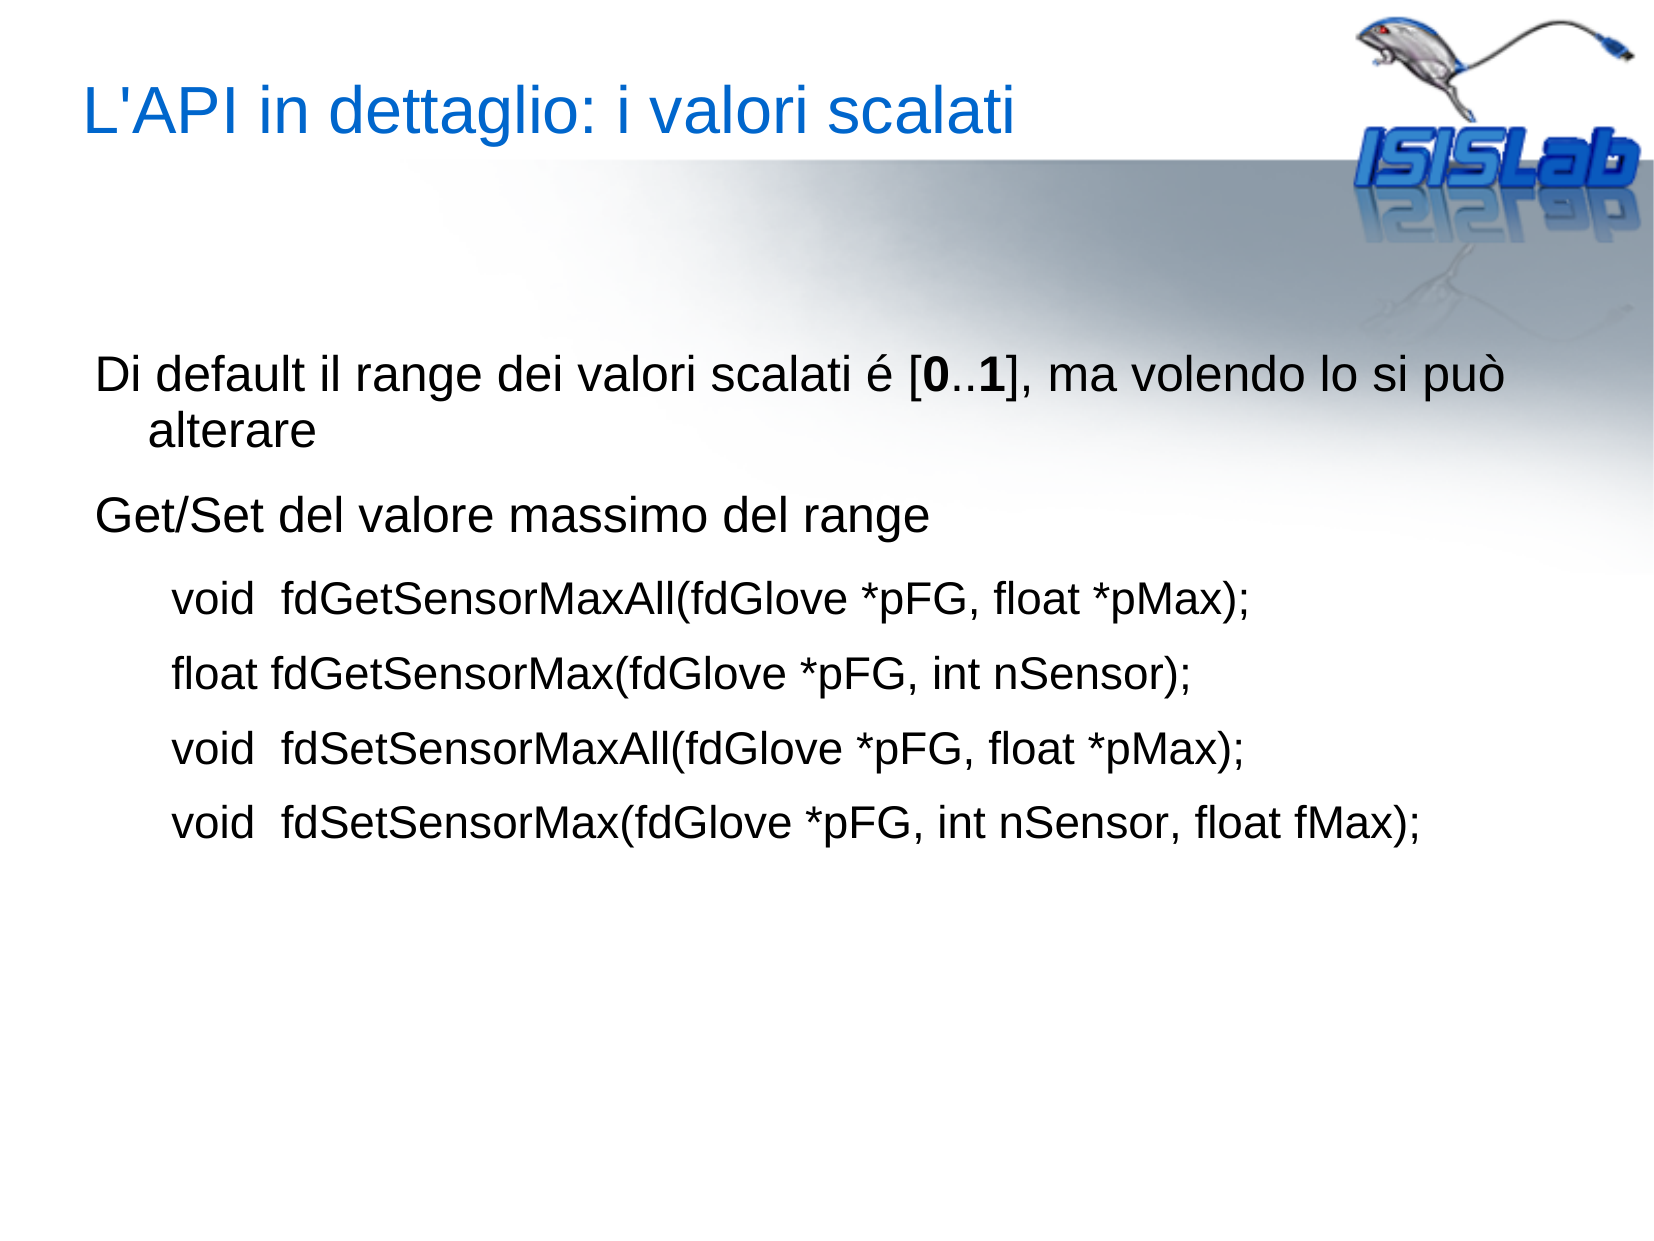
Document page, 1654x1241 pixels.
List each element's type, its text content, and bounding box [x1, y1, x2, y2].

title L'API in dettaglio: i valori scalati [82, 46, 1571, 175]
picture [0, 0, 1654, 1241]
list Di default il range dei valori scalati é [0..1], ma volendo lo si può alterare Get/Set del valore massimo del range void fdGetSensorMaxAll(fdGlove *pFG, float *pMax); float fdGetSensorMax(fdGlove *pFG, int nSensor); void fdSetSensorMaxAll(fdGlove *pFG, float *pMax); void fdSetSensorMax(fdGlove *pFG, int nSensor, float fMax); [76, 265, 1536, 1034]
